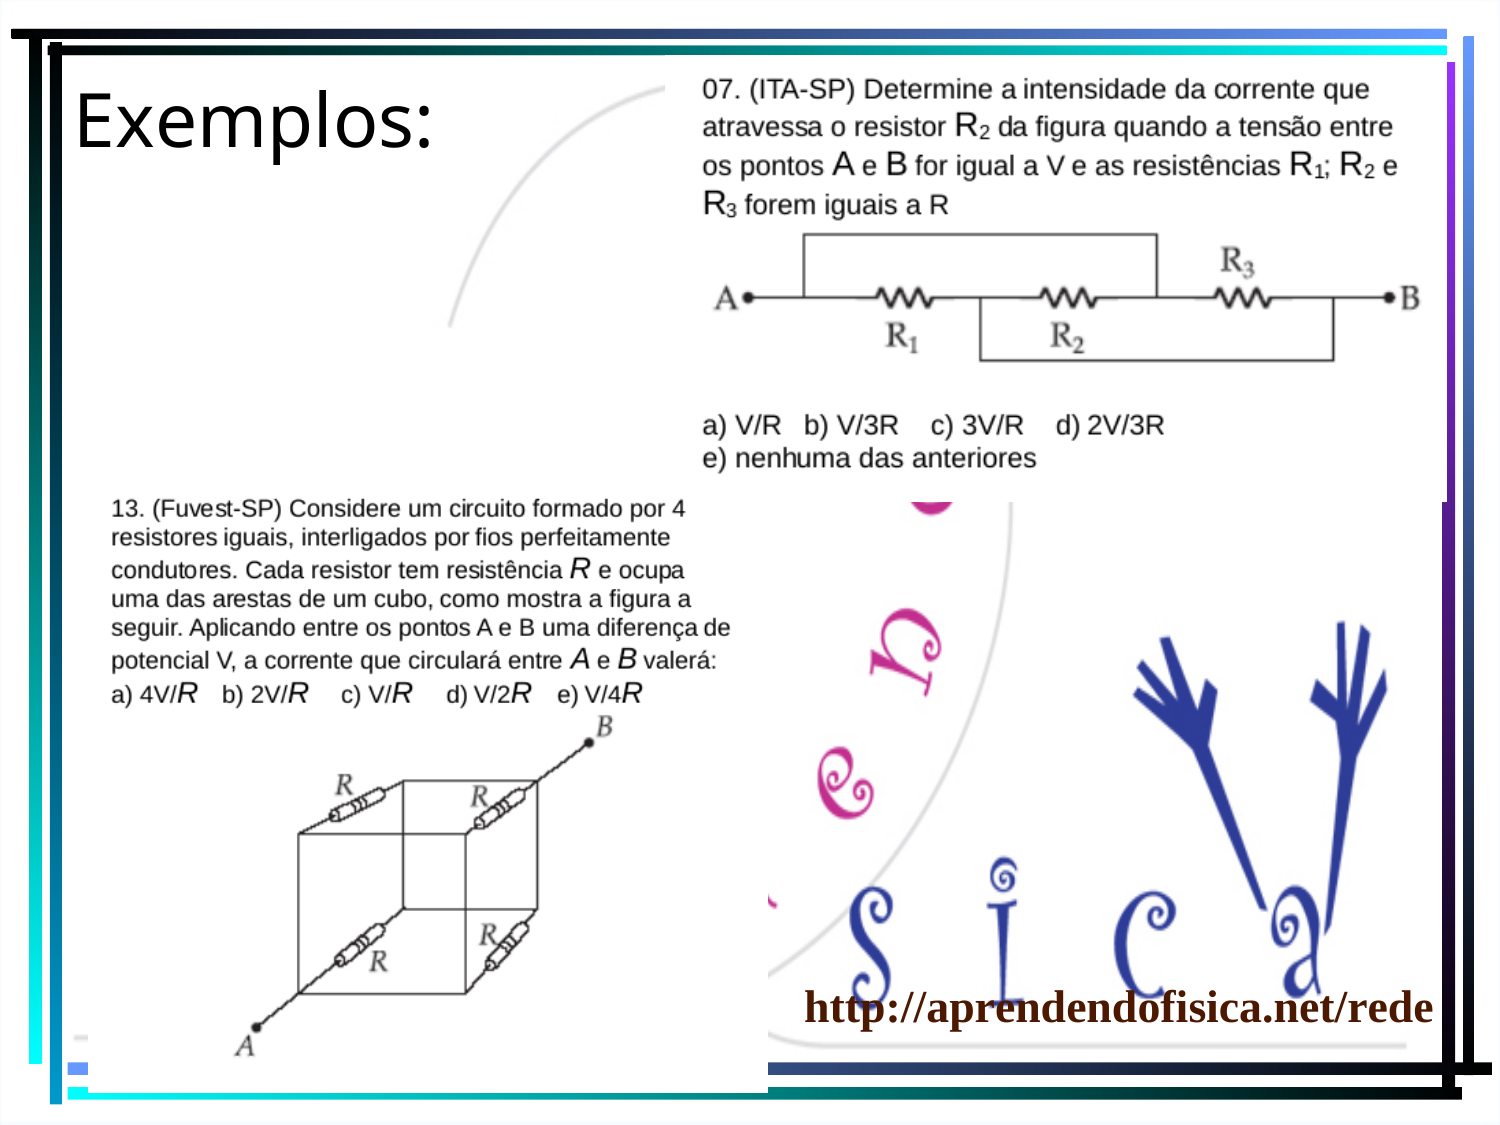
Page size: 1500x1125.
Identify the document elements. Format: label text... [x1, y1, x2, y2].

title Exemplos: [59, 59, 532, 174]
text_box http://aprendendofisica.net/rede [789, 974, 1449, 1041]
picture [0, 0, 1500, 1125]
